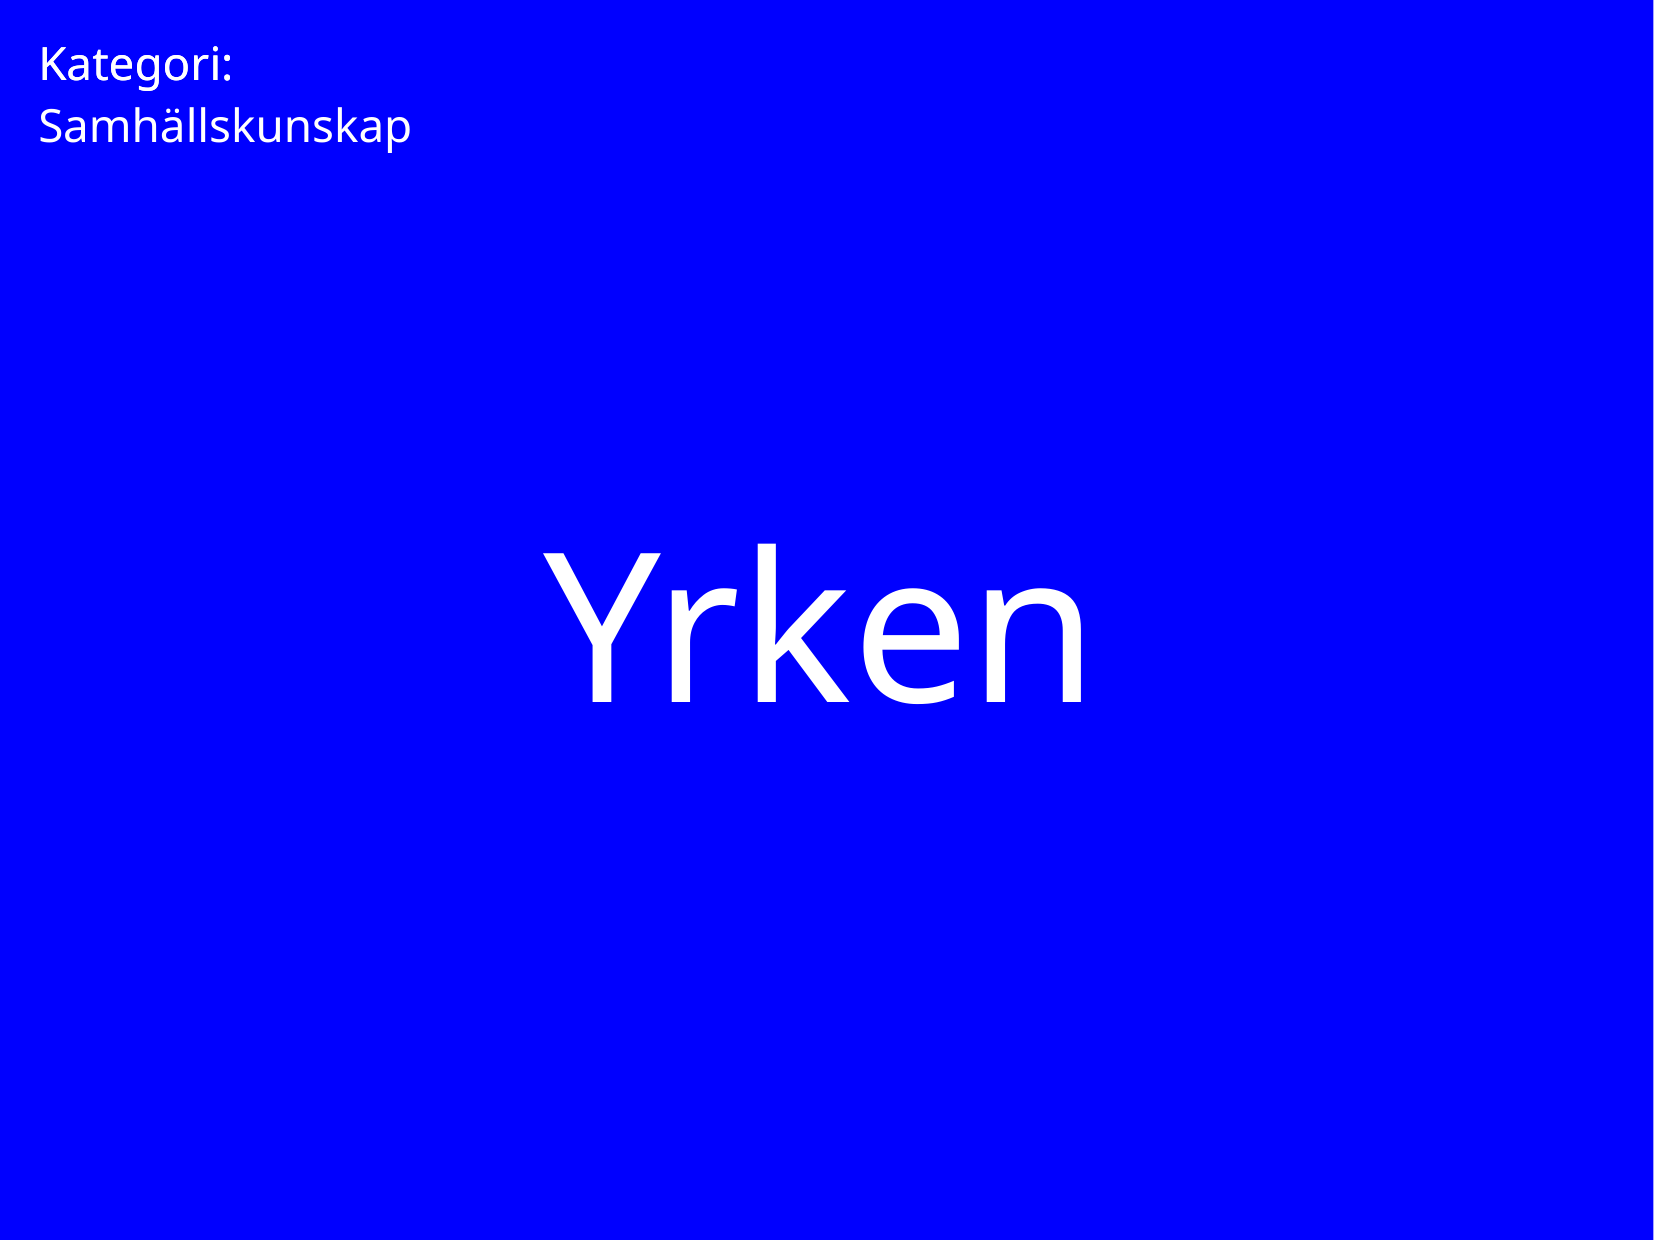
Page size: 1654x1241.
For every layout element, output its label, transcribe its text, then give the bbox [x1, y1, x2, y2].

text_box Yrken [283, 472, 1359, 765]
text_box Kategori: Samhällskunskap [23, 23, 615, 160]
